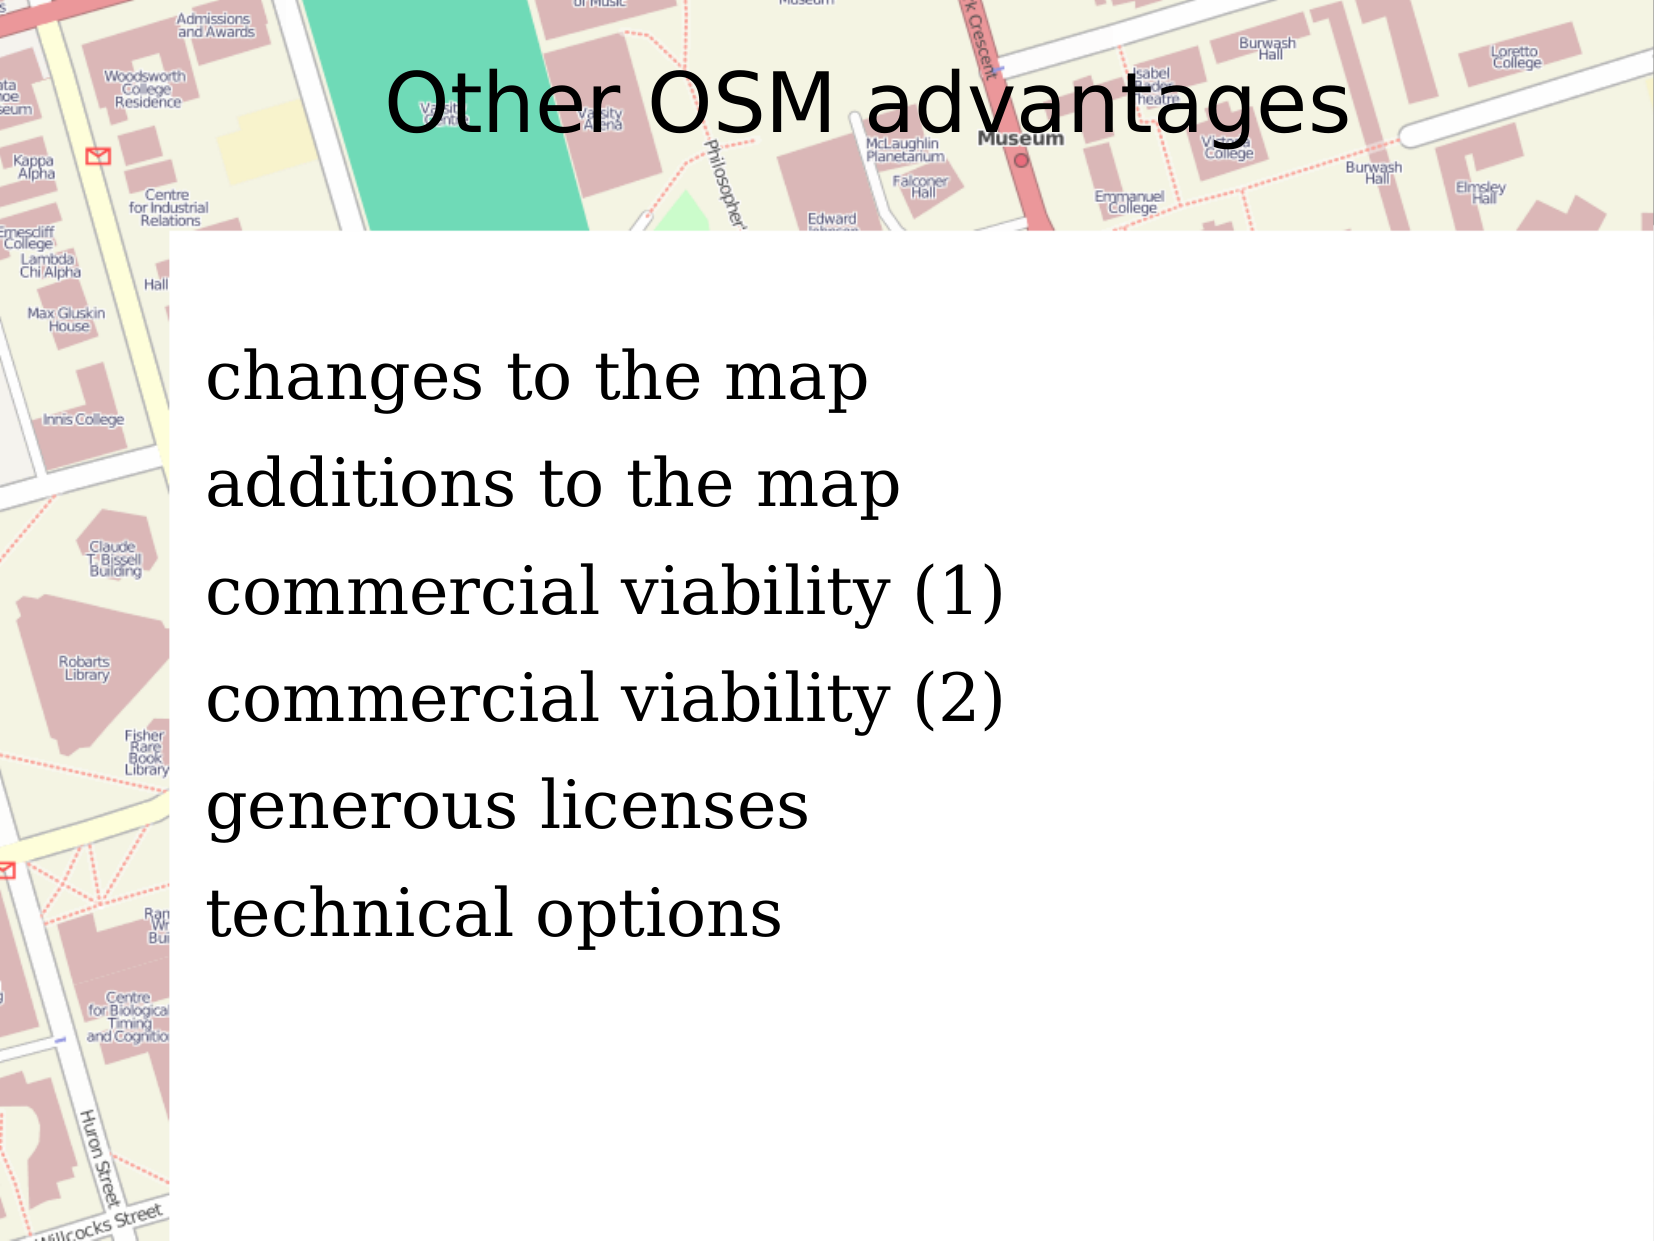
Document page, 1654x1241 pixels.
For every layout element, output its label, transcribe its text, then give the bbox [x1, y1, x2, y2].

list changes to the map additions to the map commercial viability (1) commercial viability (2) generous licenses technical options [187, 337, 1538, 1013]
picture [0, 0, 1654, 1241]
title Other OSM advantages [124, 0, 1613, 208]
